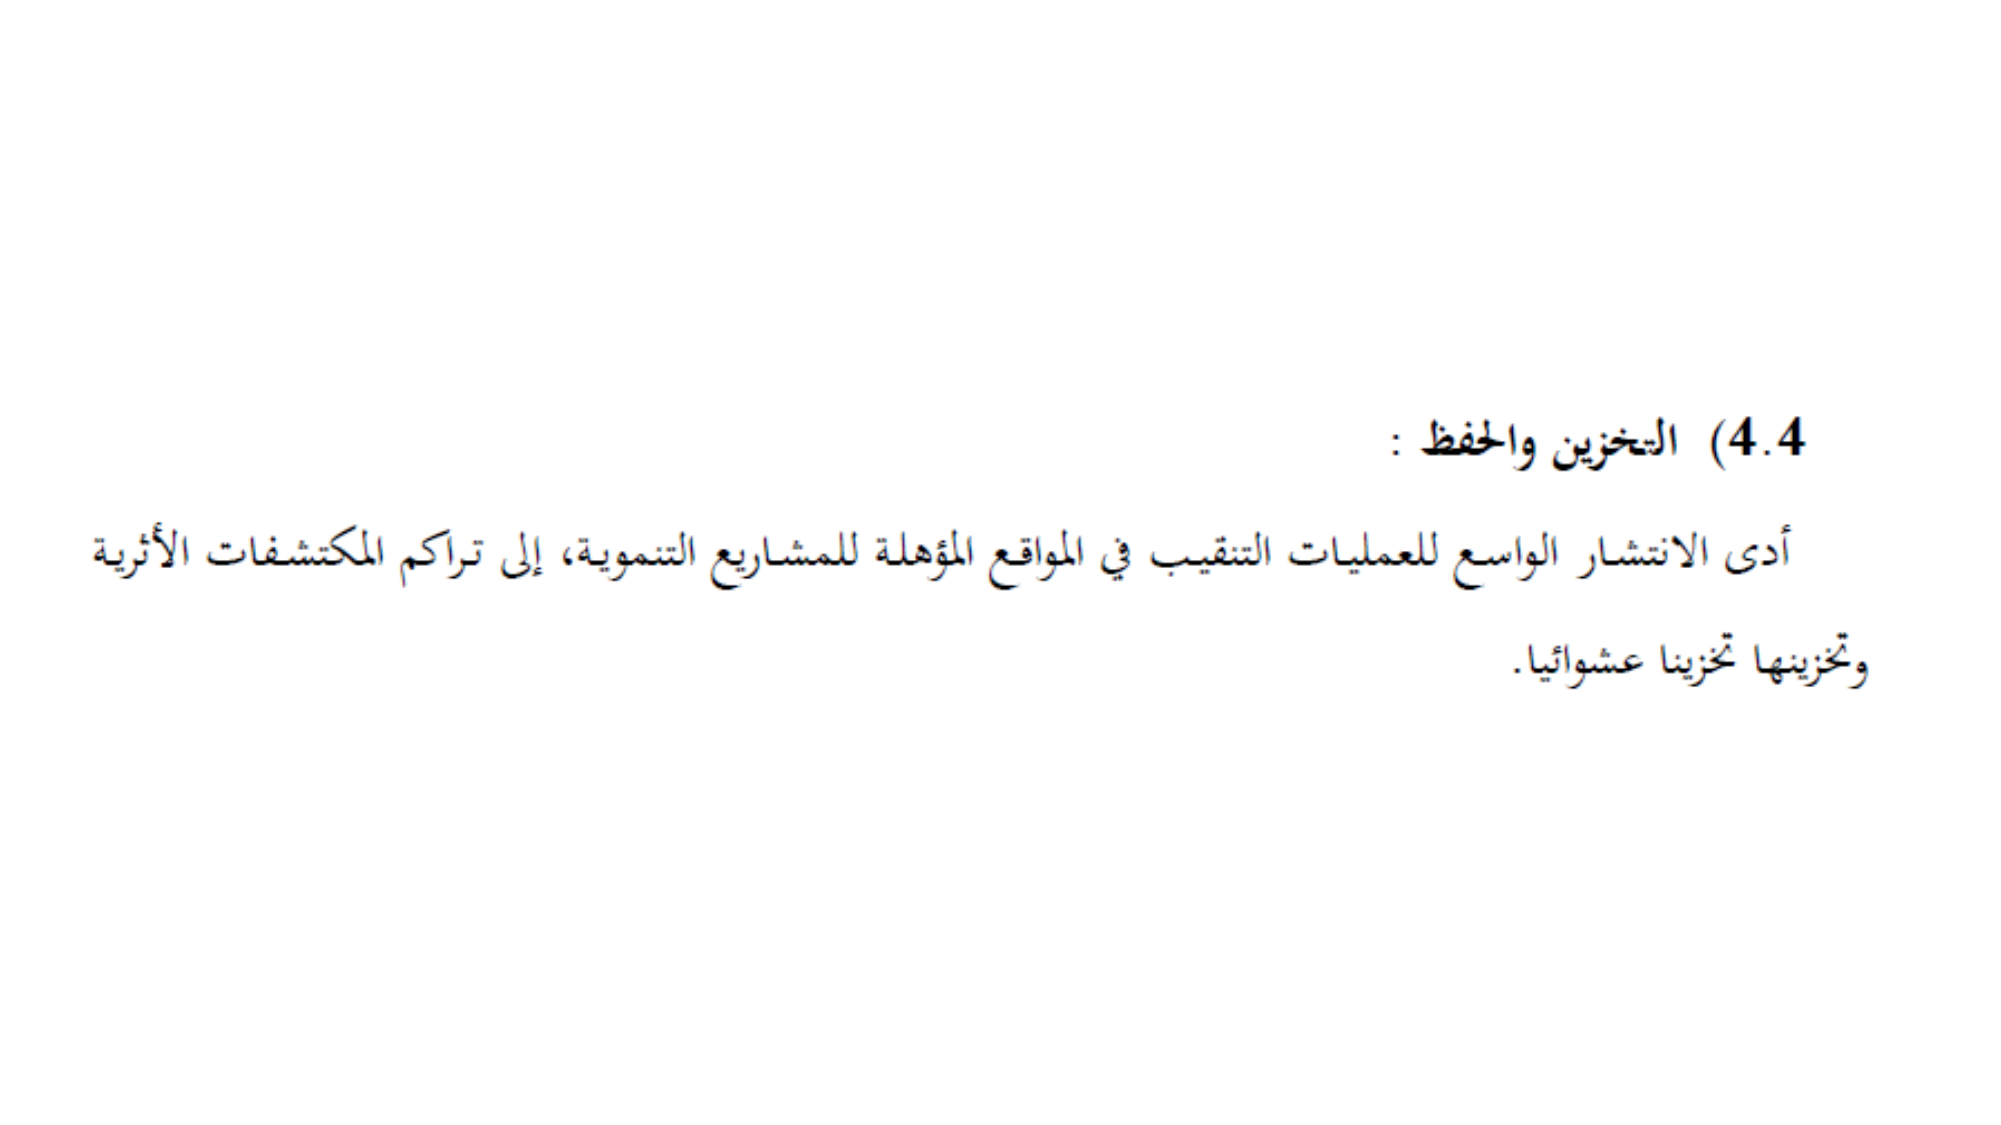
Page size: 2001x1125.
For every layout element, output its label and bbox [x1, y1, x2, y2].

picture [62, 395, 1877, 730]
